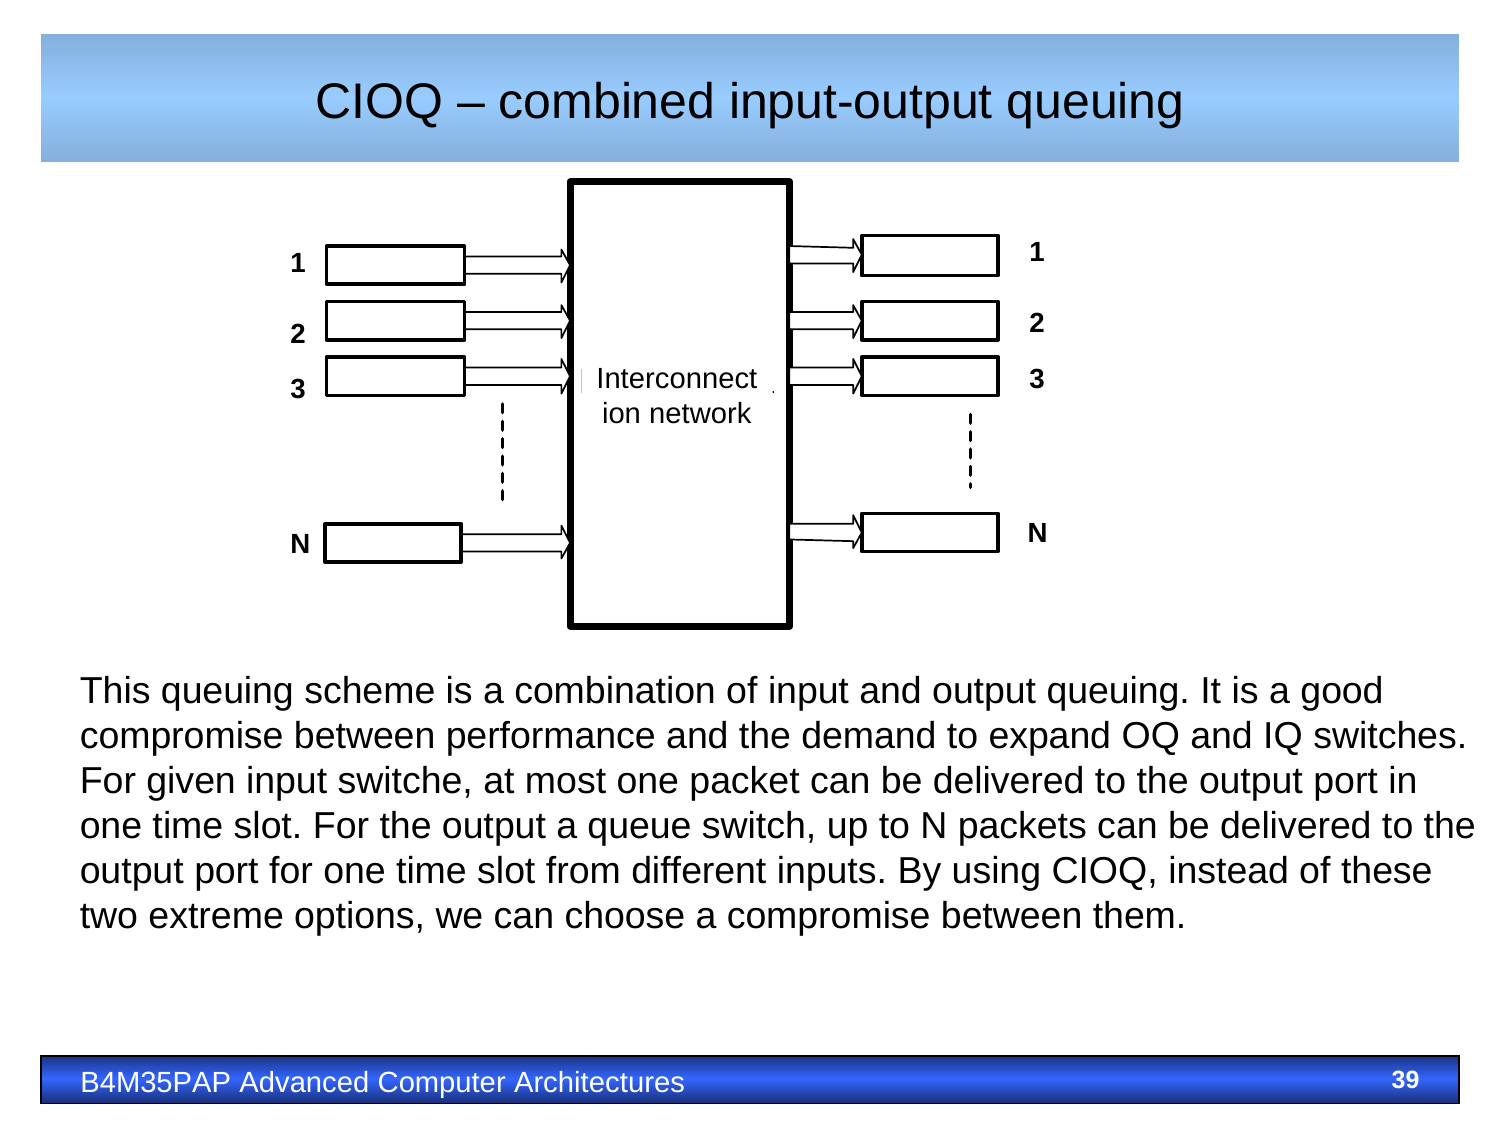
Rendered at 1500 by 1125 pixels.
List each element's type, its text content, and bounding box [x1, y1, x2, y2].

chart [269, 174, 1070, 636]
title CIOQ – combined input-output queuing [41, 34, 1459, 162]
text_box Interconnection network [581, 316, 773, 437]
list This queuing scheme is a combination of input and output queuing. It is a good compromise between performance and the demand to expand OQ and IQ switches. For given input switche, at most one packet can be delivered to the output port in one time slot. For the output a queue switch, up to N packets can be delivered to the output port for one time slot from different inputs. By using CIOQ, instead of these two extreme options, we can choose a compromise between them. [64, 658, 1500, 983]
